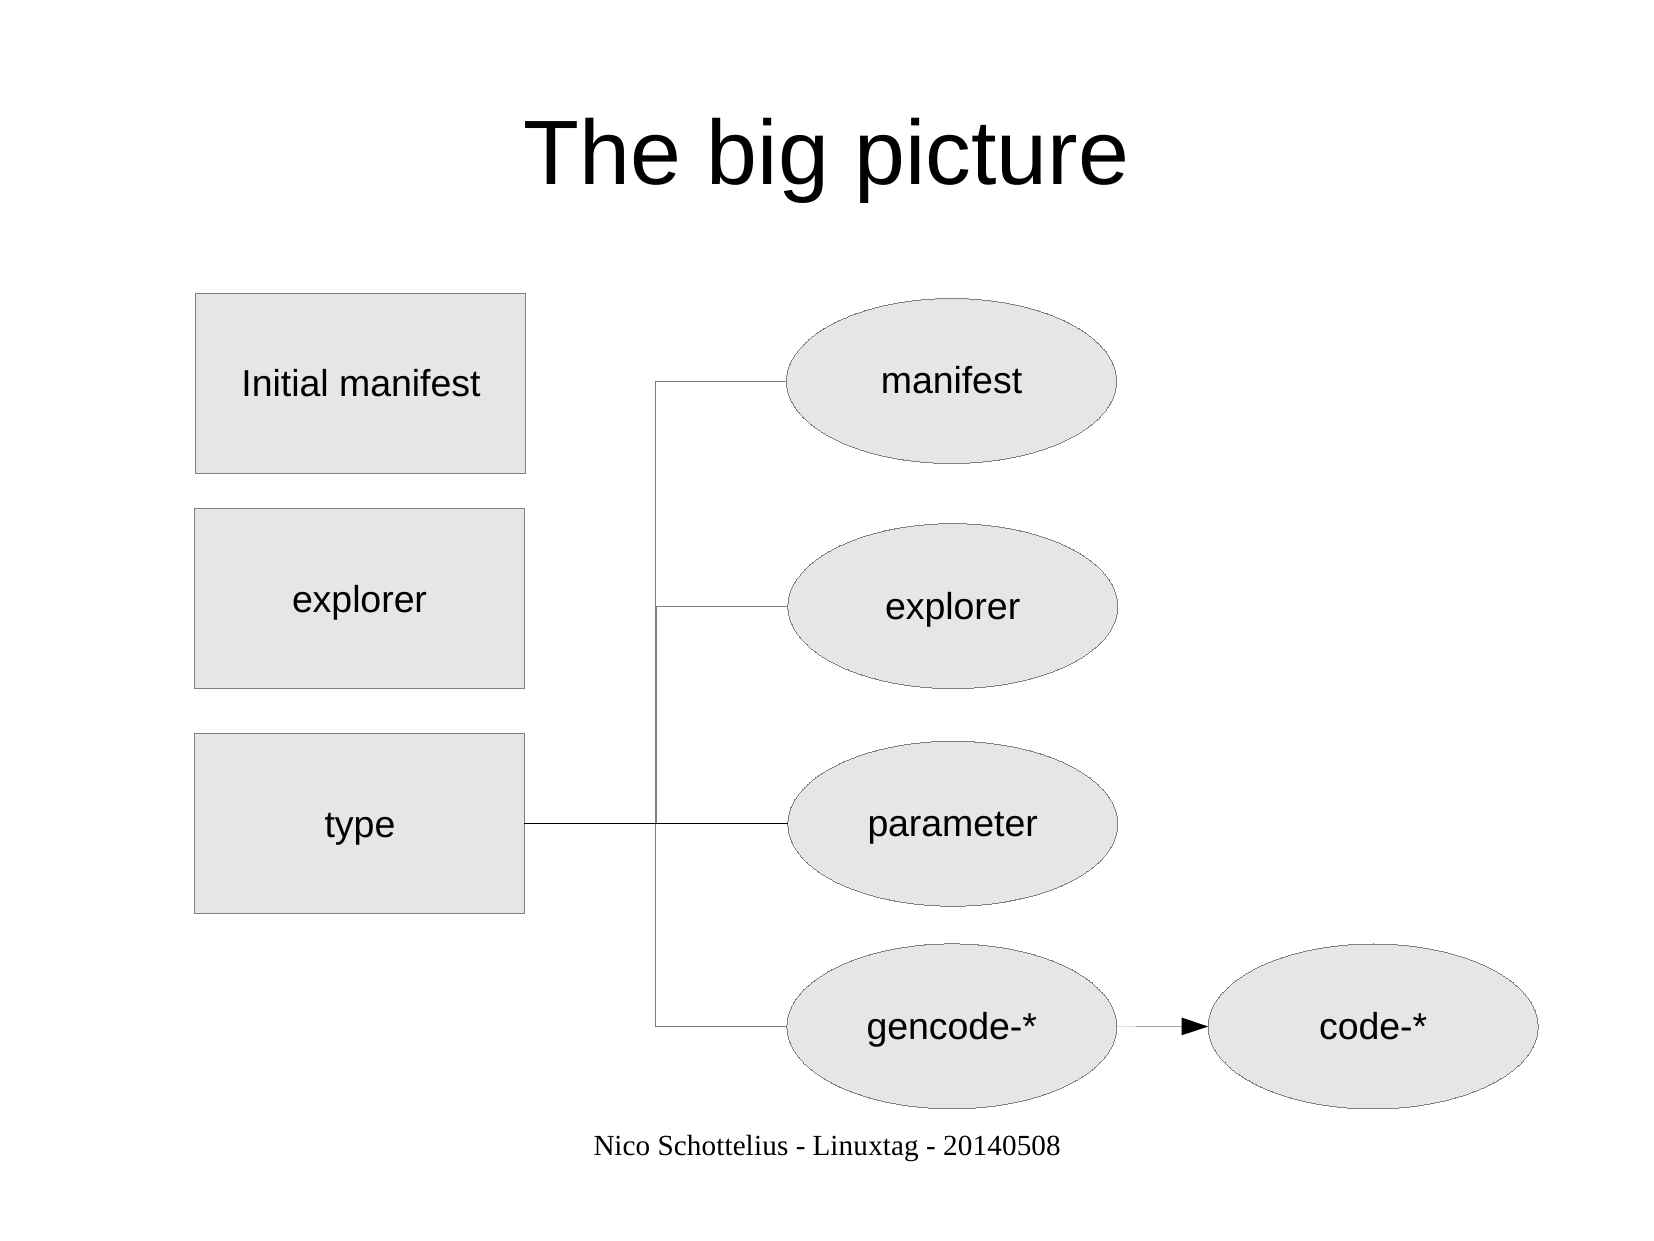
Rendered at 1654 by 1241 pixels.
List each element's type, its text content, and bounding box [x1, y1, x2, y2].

text_box code-* [1208, 943, 1539, 1109]
text_box explorer [787, 523, 1118, 689]
text_box type [194, 733, 525, 914]
text_box explorer [194, 508, 525, 689]
title The big picture [82, 49, 1571, 257]
text_box manifest [786, 298, 1117, 464]
text_box parameter [787, 741, 1118, 907]
text_box gencode-* [786, 943, 1117, 1109]
text_box Initial manifest [195, 293, 526, 474]
